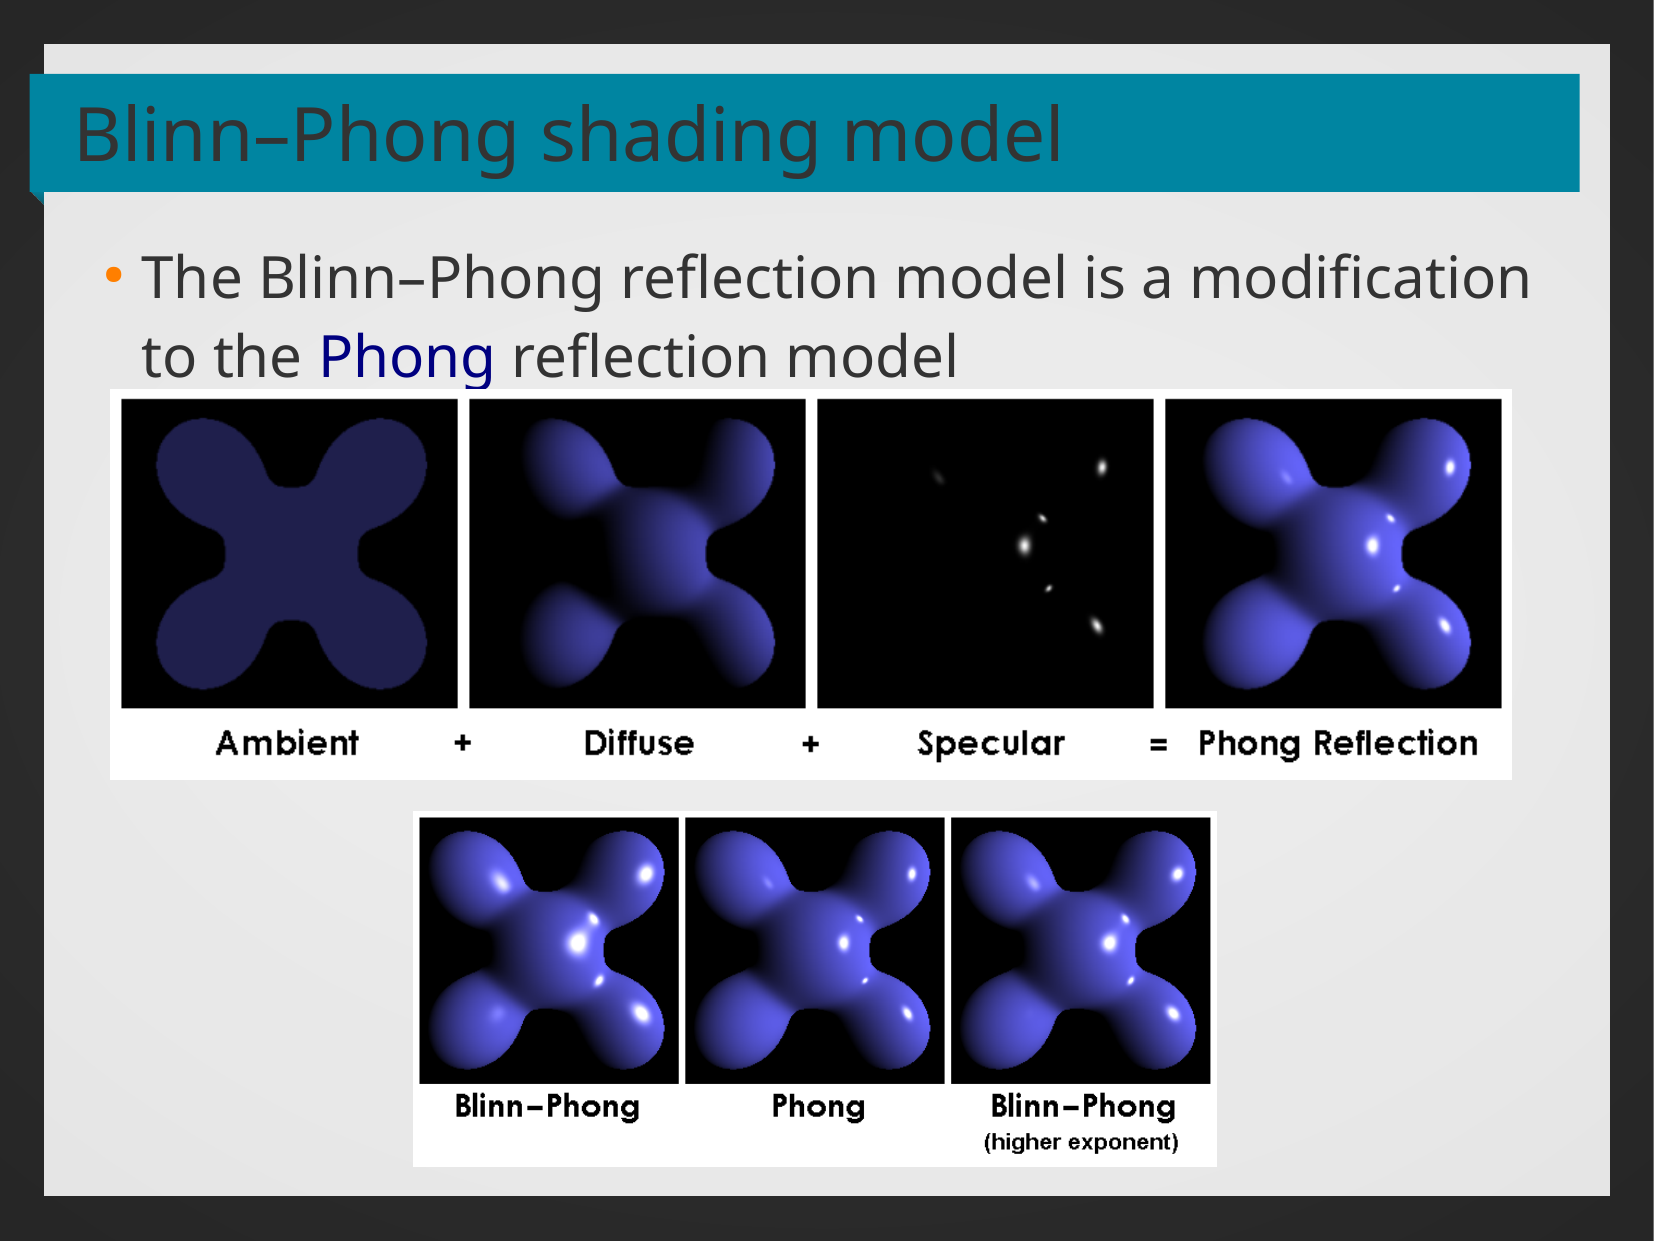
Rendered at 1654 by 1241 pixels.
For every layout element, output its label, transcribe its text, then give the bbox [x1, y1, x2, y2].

picture [110, 389, 1512, 780]
picture [413, 811, 1217, 1167]
title Blinn–Phong shading model [73, 73, 1565, 192]
list The Blinn–Phong reflection model is a modification to the Phong reflection model [73, 236, 1580, 1167]
